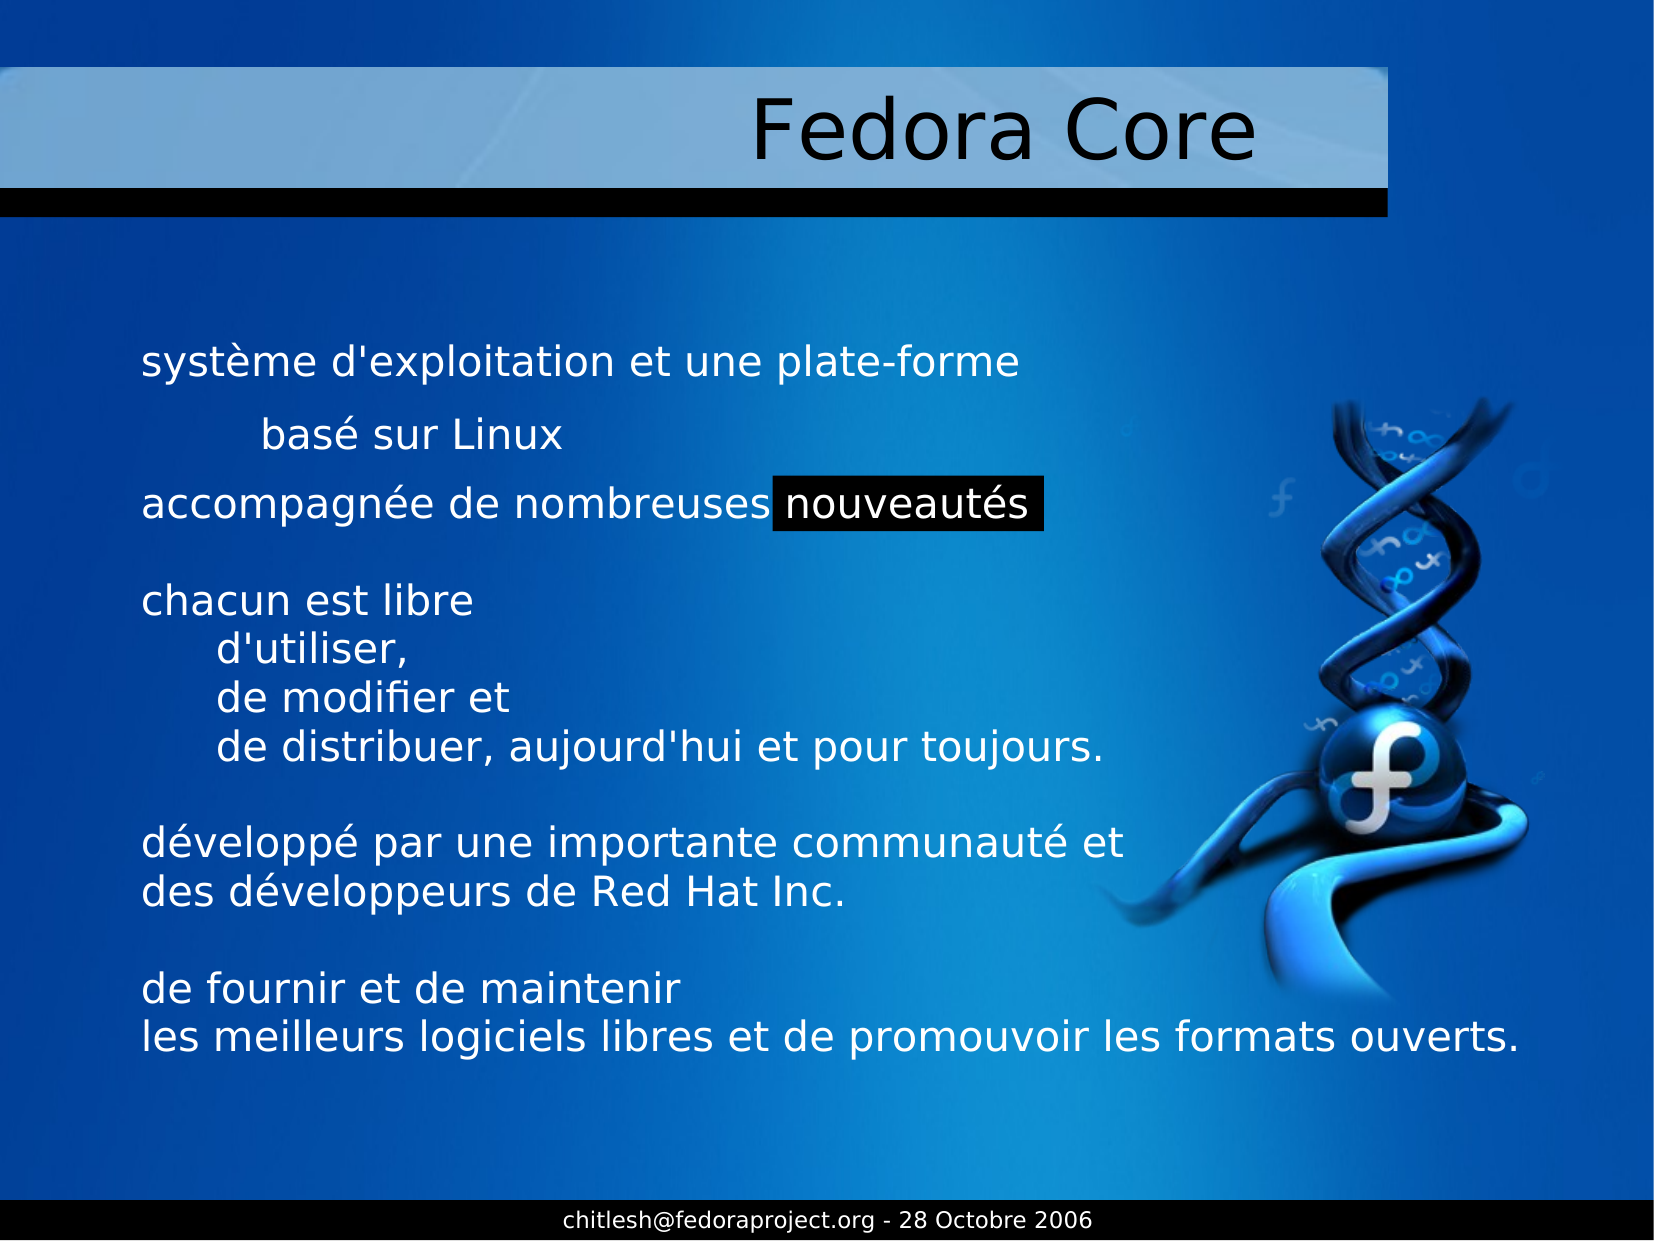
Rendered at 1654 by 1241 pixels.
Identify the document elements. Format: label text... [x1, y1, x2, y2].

picture [0, 0, 1654, 1200]
text_box Fedora Core [734, 75, 1274, 188]
text_box système d'exploitation et une plate-forme basé sur Linux accompagnée de nombreuses nouveautés chacun est libre d'utiliser, de modifier et de distribuer, aujourd'hui et pour toujours. développé par une importante communauté et des développeurs de Red Hat Inc. de fournir et de maintenir les meilleurs logiciels libres et de promouvoir les formats ouverts. [126, 330, 1536, 1070]
